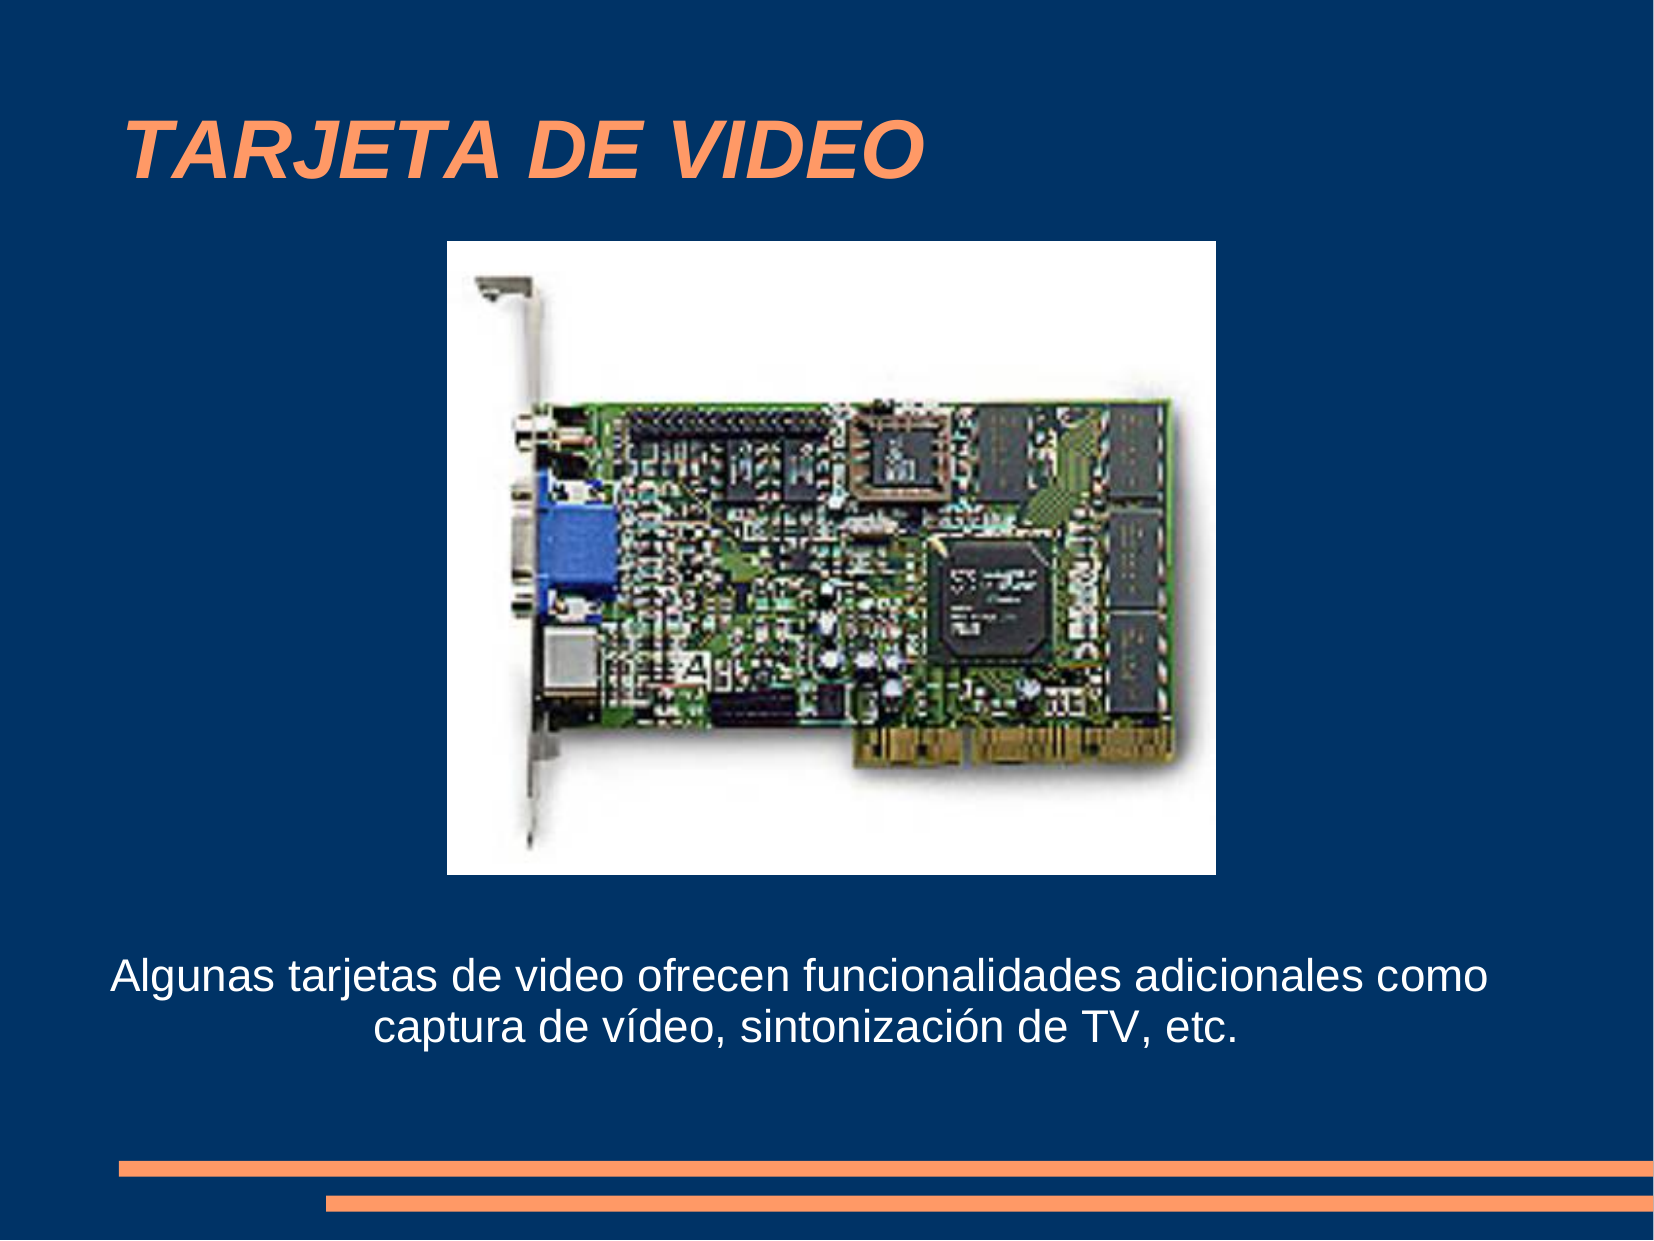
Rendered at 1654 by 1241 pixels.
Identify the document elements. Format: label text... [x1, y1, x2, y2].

text_box Algunas tarjetas de video ofrecen funcionalidades adicionales como captura de vídeo, sintonización de TV, etc. [95, 942, 1518, 1072]
title TARJETA DE VIDEO [121, 46, 1534, 254]
picture [447, 241, 1216, 875]
